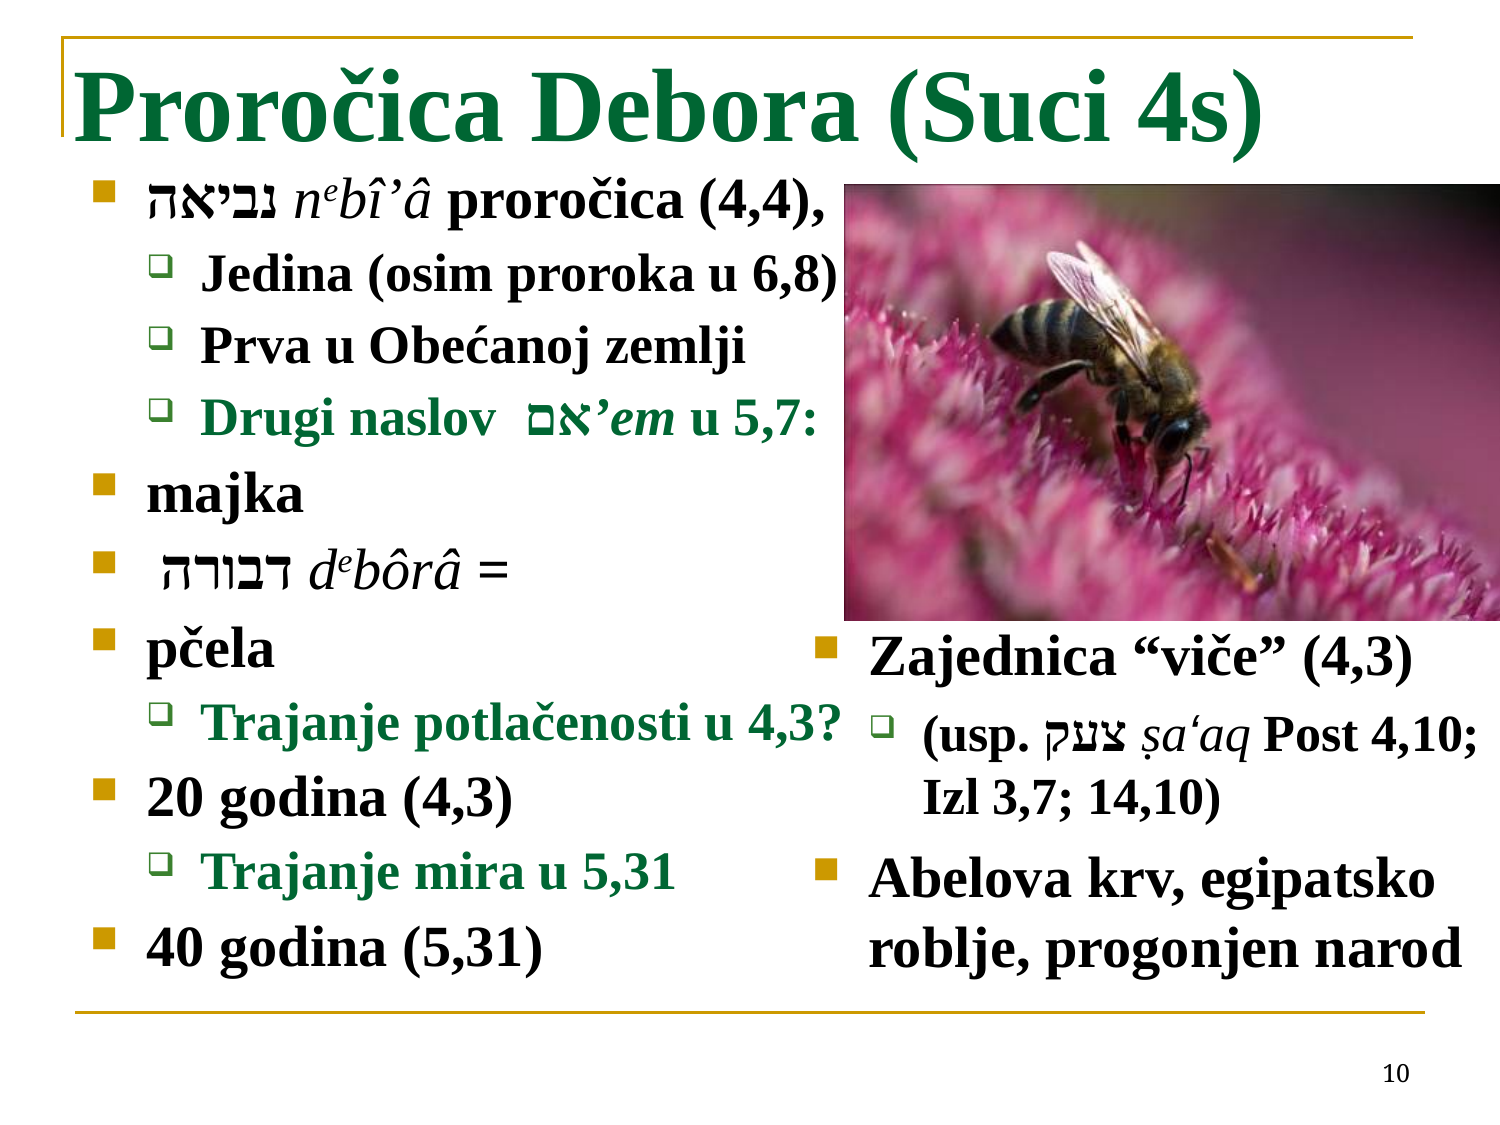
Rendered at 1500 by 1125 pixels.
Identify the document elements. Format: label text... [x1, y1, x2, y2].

picture [844, 184, 1500, 621]
list Zajednica “viče” (4,3) (usp. צעק ṣa‘aq Post 4,10; Izl 3,7; 14,10) Abelova krv, egipatsko roblje, progonjen narod [797, 609, 1500, 1006]
list נביאה nebî’â proročica (4,4), Jedina (osim proroka u 6,8) Prva u Obećanoj zemlji Drugi naslov אם’em u 5,7: majka דבורה debôrâ = pčela Trajanje potlačenosti u 4,3? 20 godina (4,3) Trajanje mira u 5,31 40 godina (5,31) [75, 160, 904, 1006]
title Proročica Debora (Suci 4s) [59, 29, 1410, 217]
text_box <number> [1074, 1024, 1426, 1100]
